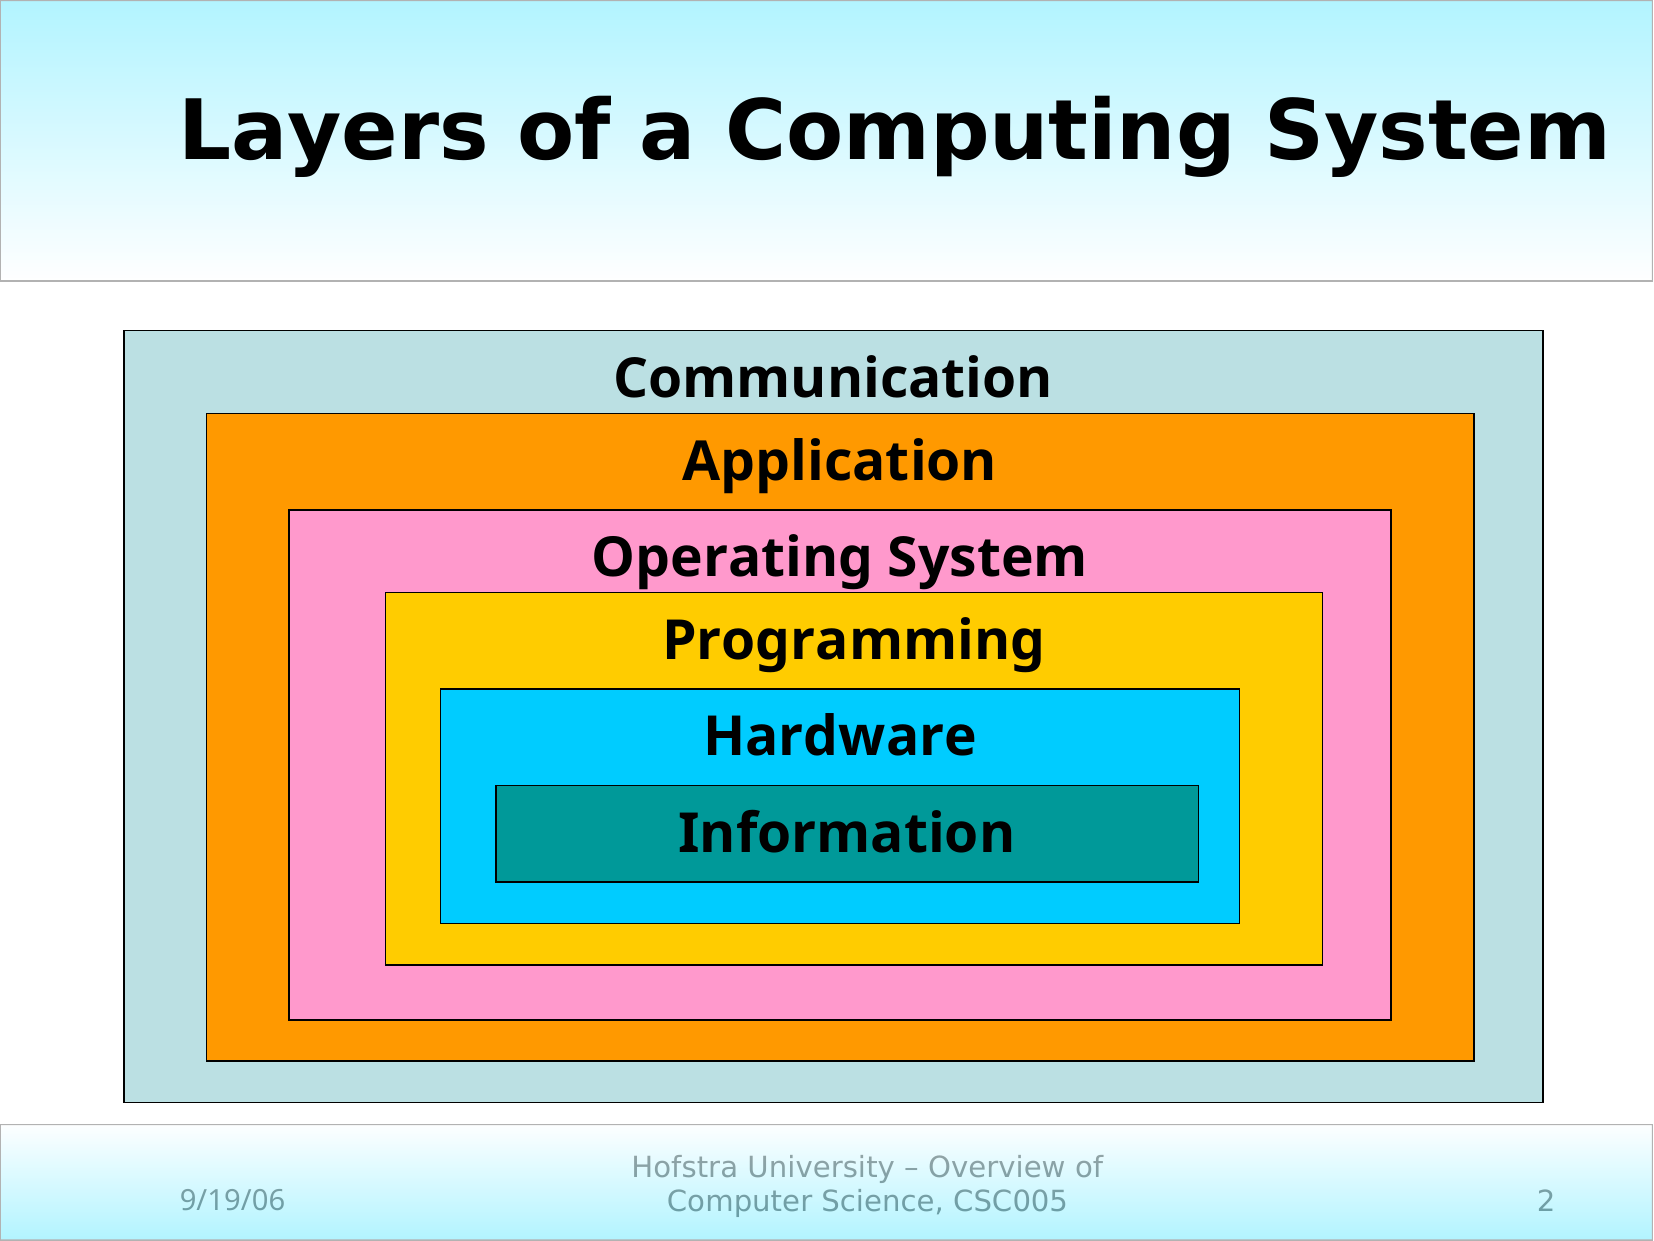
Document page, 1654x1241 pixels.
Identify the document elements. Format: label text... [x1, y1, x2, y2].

text_box Operating System [289, 509, 1392, 1020]
text_box Hardware [440, 688, 1240, 924]
text_box Communication [123, 330, 1543, 1103]
text_box Information [495, 785, 1199, 883]
text_box Programming [385, 592, 1323, 965]
title Layers of a Computing System [151, 27, 1640, 235]
text_box Application [206, 413, 1474, 1062]
